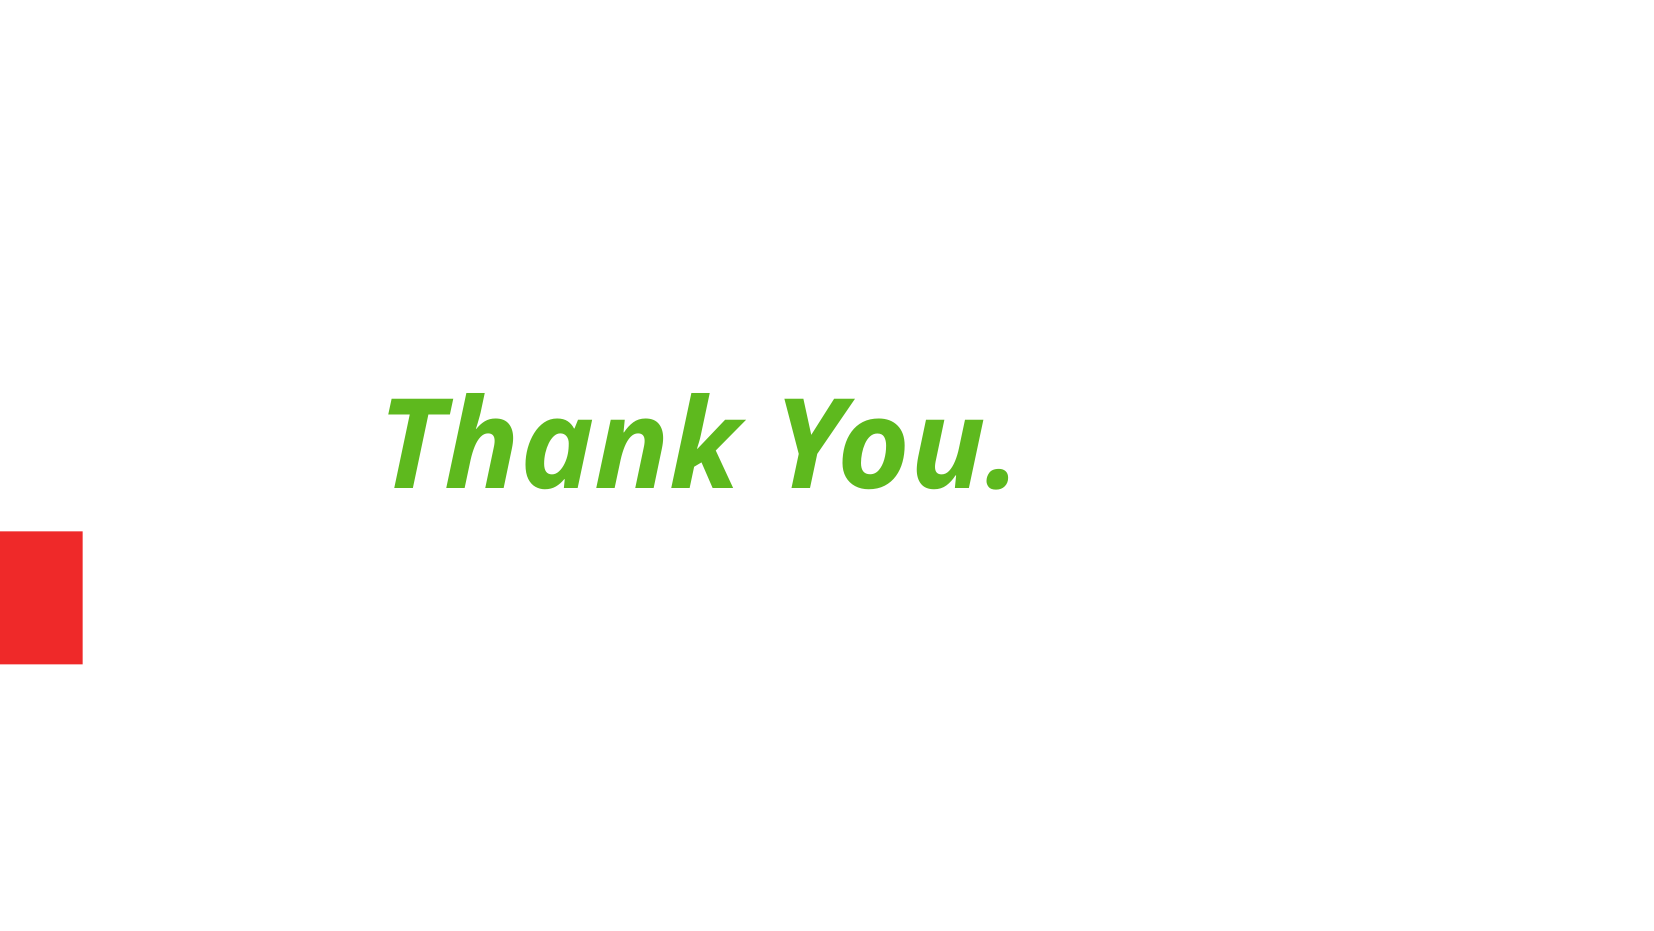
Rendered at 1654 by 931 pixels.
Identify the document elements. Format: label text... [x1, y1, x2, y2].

title Thank You. [378, 351, 1654, 529]
